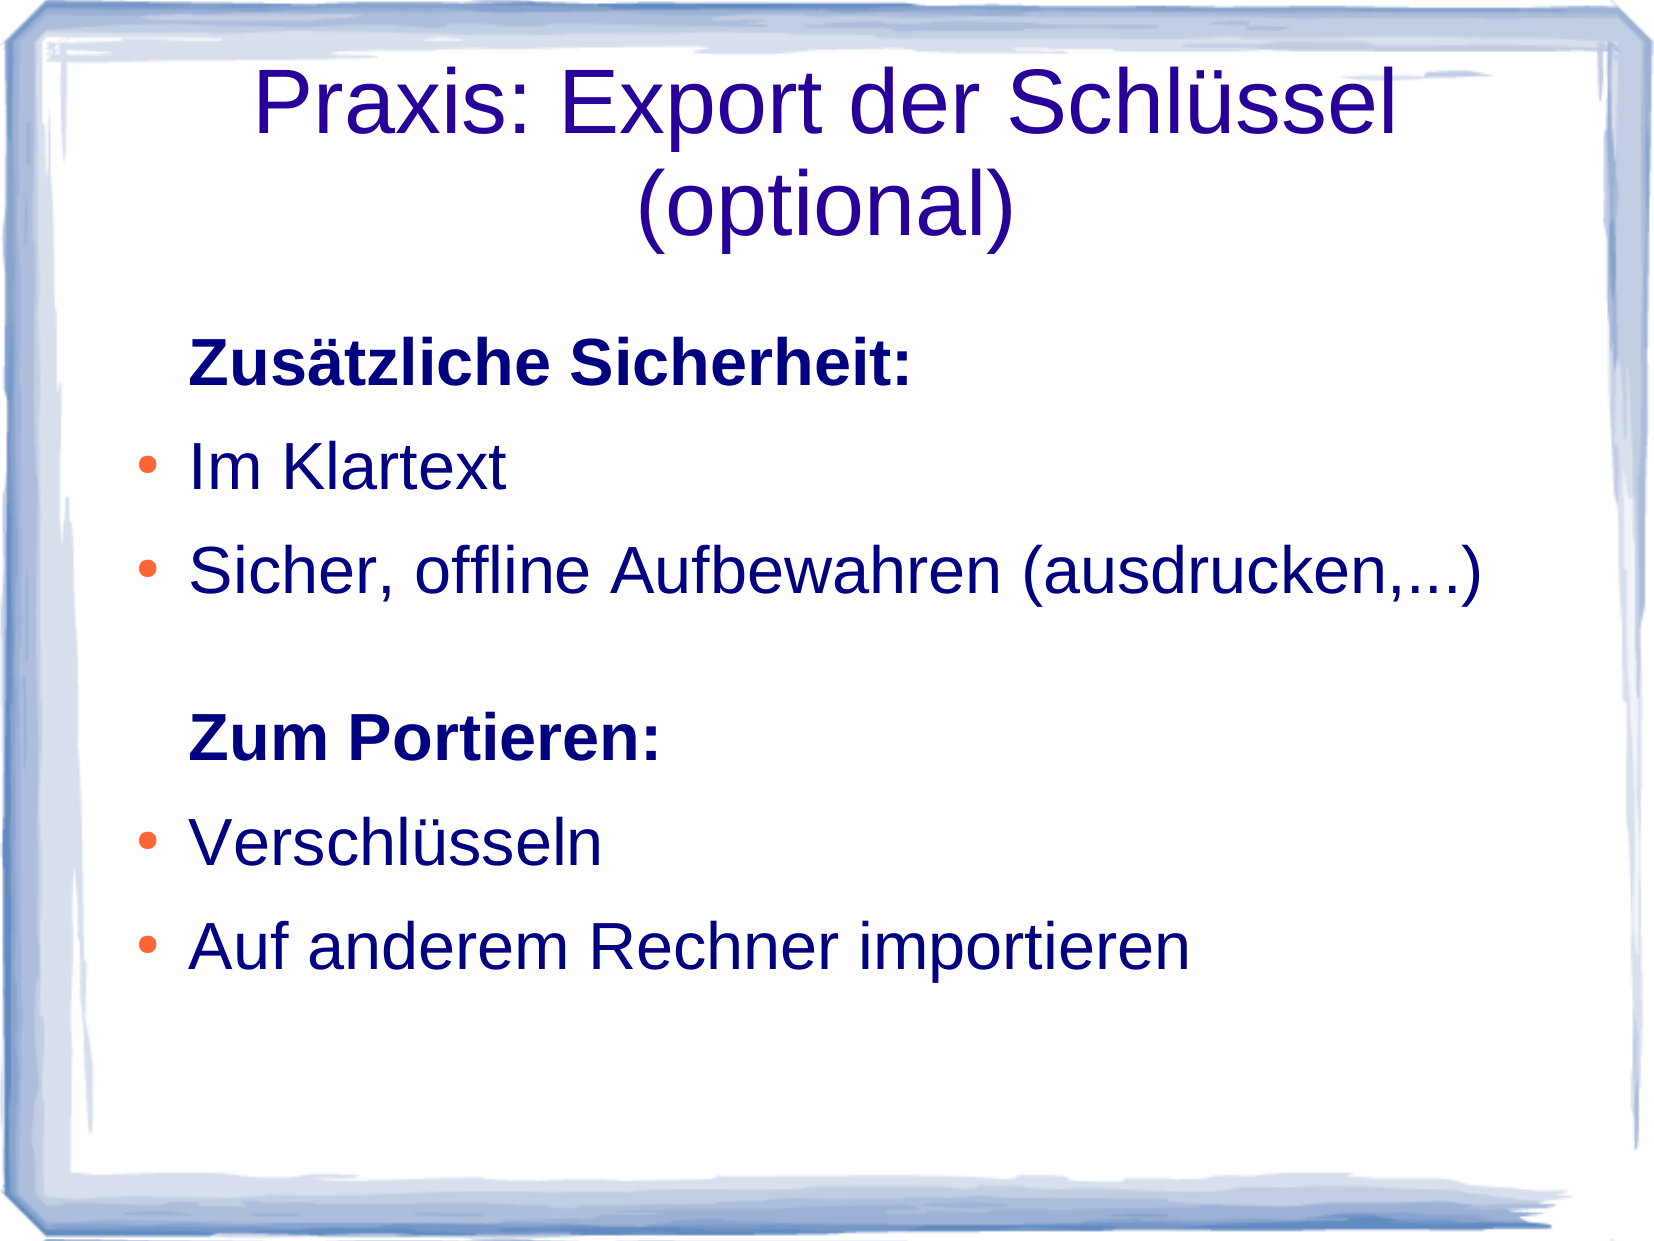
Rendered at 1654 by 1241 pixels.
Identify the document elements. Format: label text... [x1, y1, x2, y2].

list Zusätzliche Sicherheit: Im Klartext Sicher, offline Aufbewahren (ausdrucken,...) [118, 324, 1571, 668]
picture [0, 0, 1654, 1241]
title Praxis: Export der Schlüssel (optional) [82, 49, 1571, 257]
list Zum Portieren: Verschlüsseln Auf anderem Rechner importieren [118, 700, 1571, 1044]
